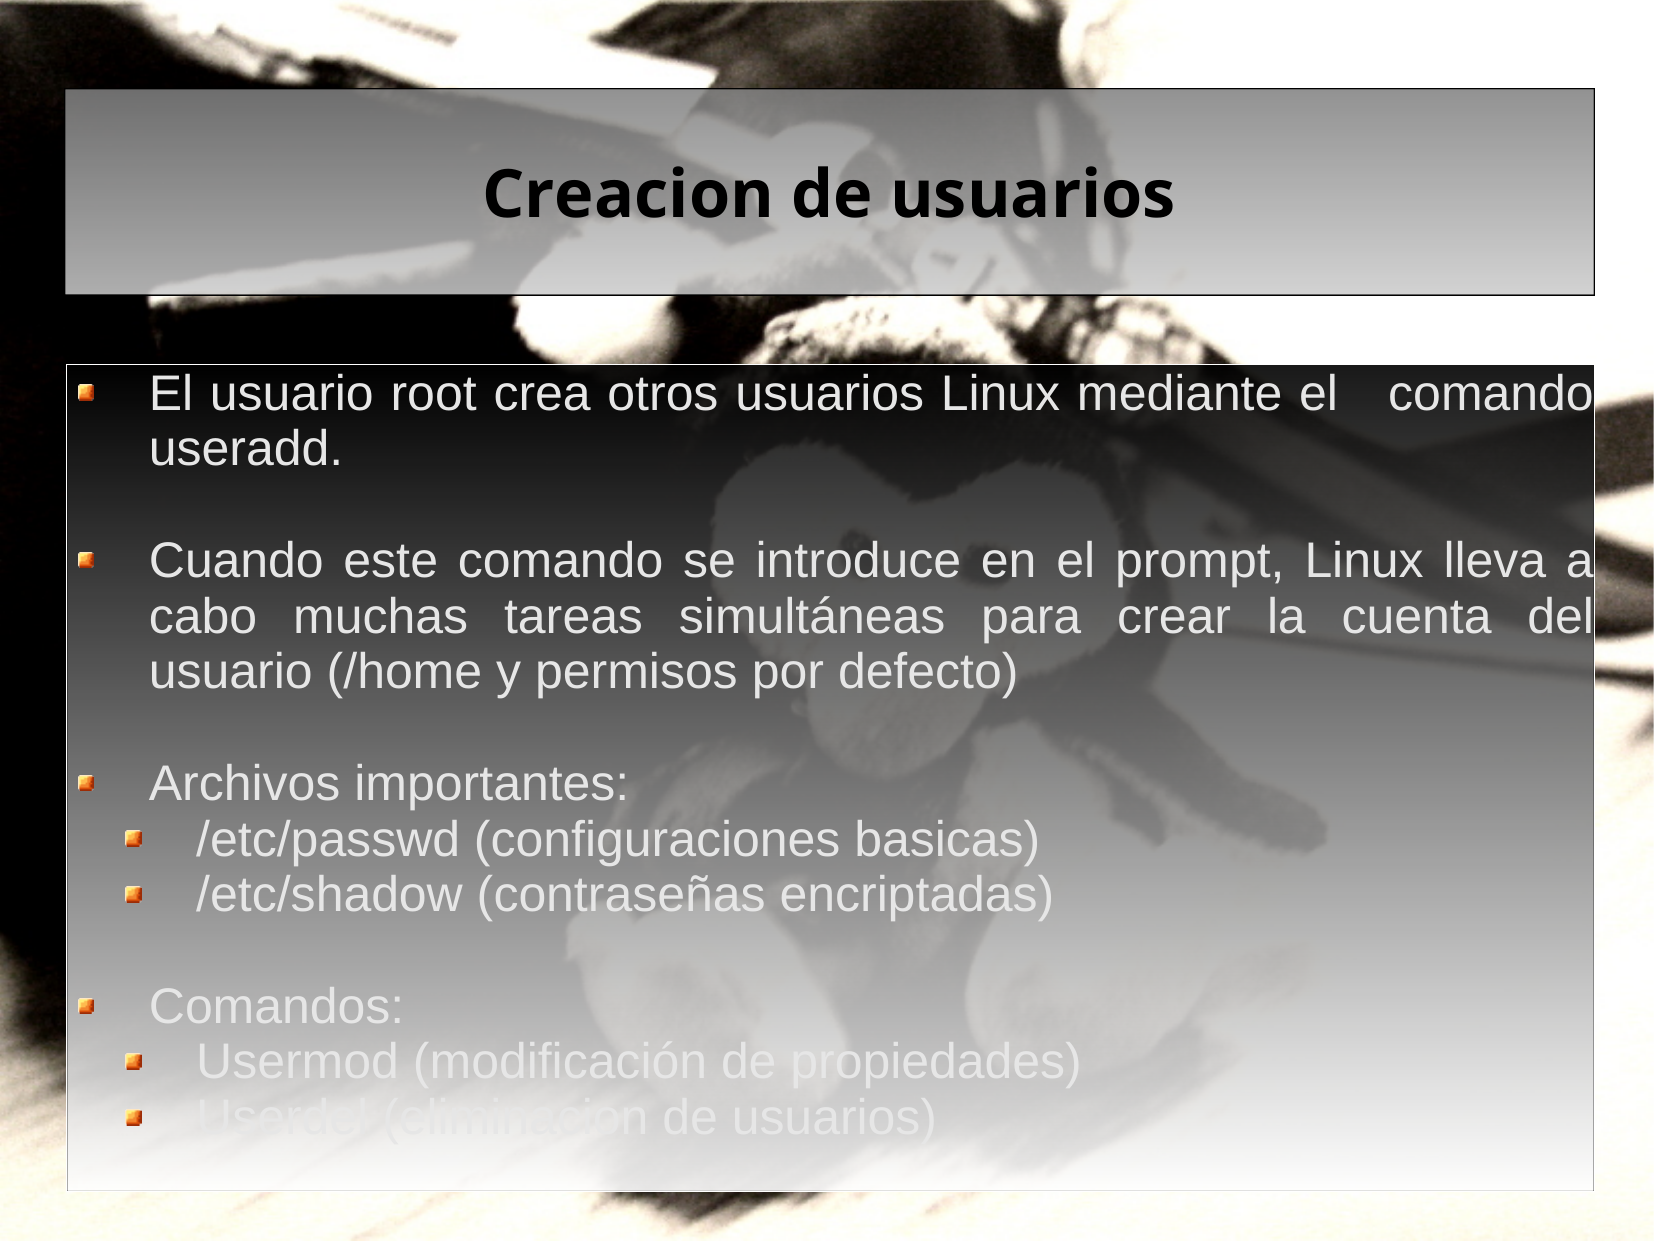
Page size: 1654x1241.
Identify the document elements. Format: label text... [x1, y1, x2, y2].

title Creacion de usuarios [64, 88, 1595, 296]
list El usuario root crea otros usuarios Linux mediante el comando useradd. Cuando este comando se introduce en el prompt, Linux lleva a cabo muchas tareas simultáneas para crear la cuenta del usuario (/home y permisos por defecto) Archivos importantes: /etc/passwd (configuraciones basicas) /etc/shadow (contraseñas encriptadas) Comandos: Usermod (modificación de propiedades) Userdel (eliminacion de usuarios) [66, 364, 1595, 1192]
picture [0, 0, 1654, 1241]
